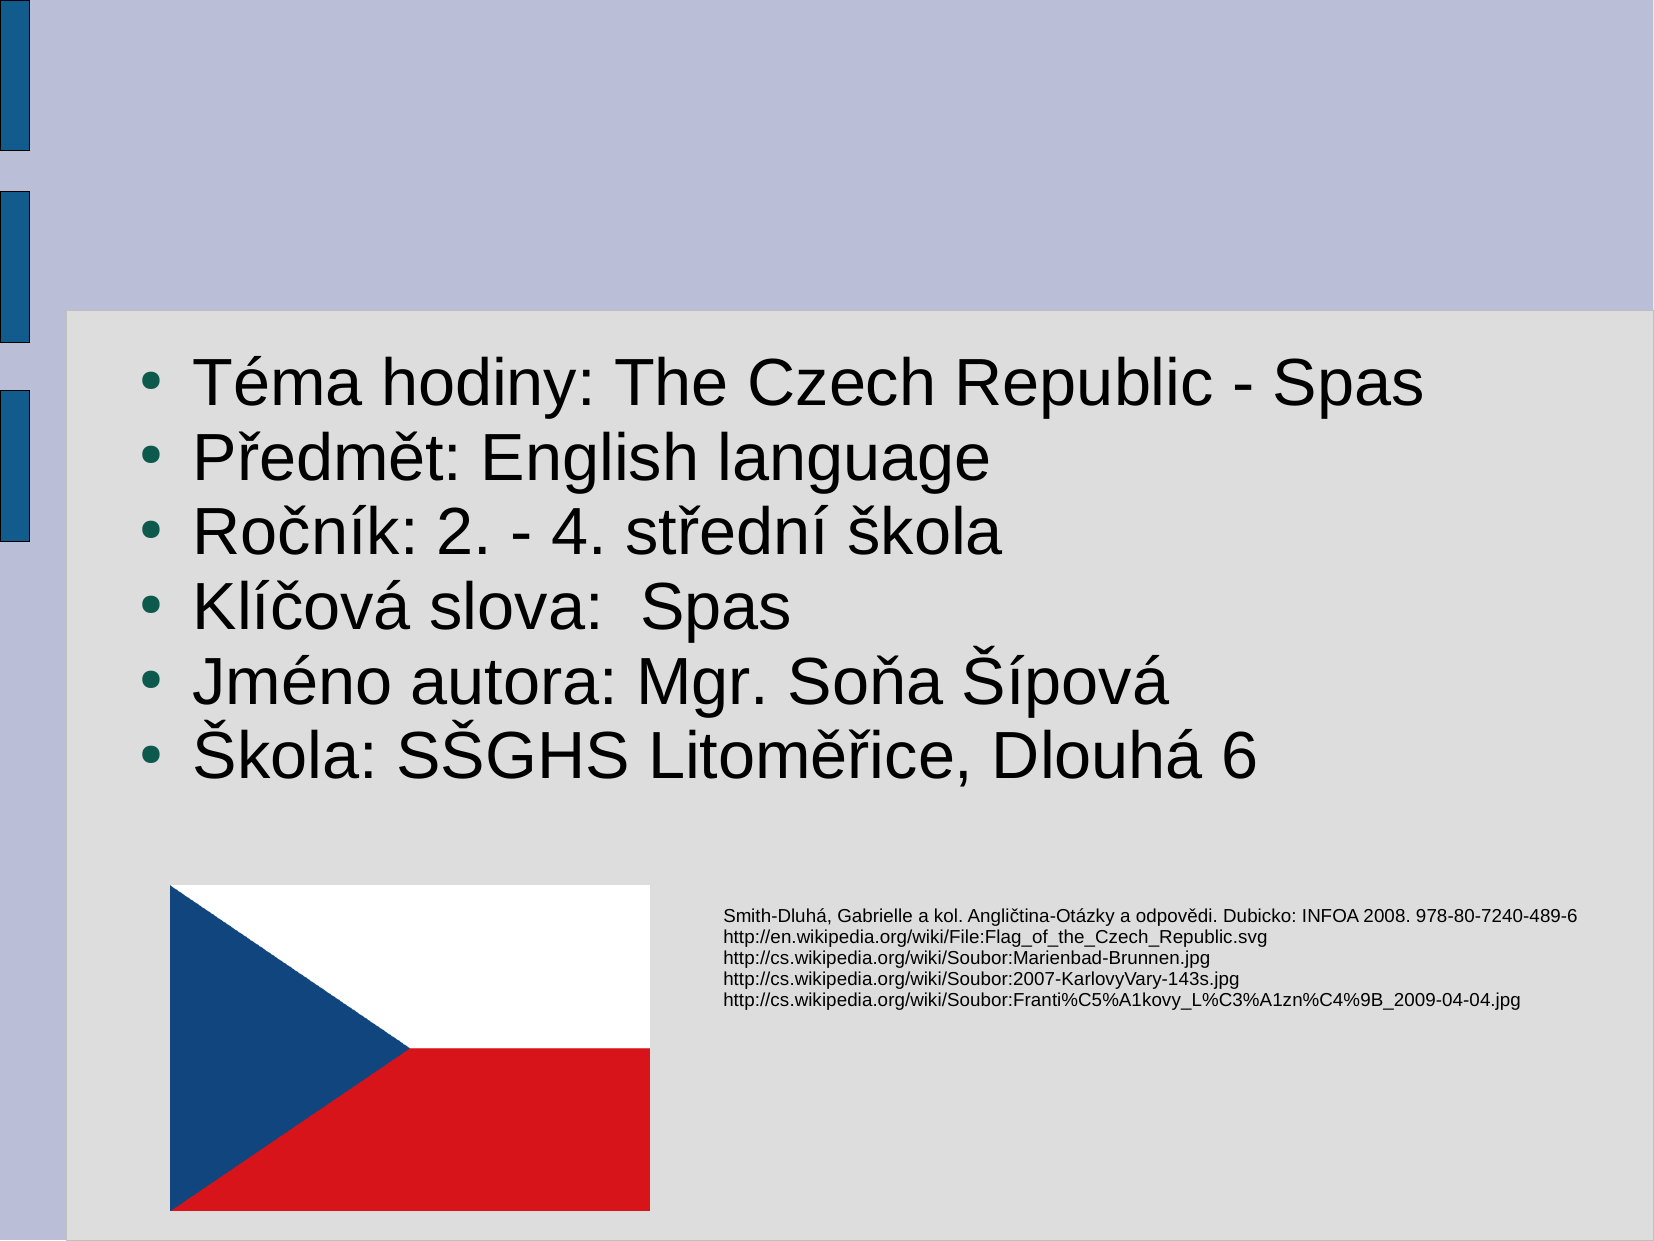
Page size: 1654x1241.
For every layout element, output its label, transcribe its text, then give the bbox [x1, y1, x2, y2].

text_box Smith-Dluhá, Gabrielle a kol. Angličtina-Otázky a odpovědi. Dubicko: INFOA 2008. 978-80-7240-489-6 http://en.wikipedia.org/wiki/File:Flag_of_the_Czech_Republic.svg http://cs.wikipedia.org/wiki/Soubor:Marienbad-Brunnen.jpg http://cs.wikipedia.org/wiki/Soubor:2007-KarlovyVary-143s.jpg http://cs.wikipedia.org/wiki/Soubor:Franti%C5%A1kovy_L%C3%A1zn%C4%9B_2009-04-04.jpg [708, 856, 1614, 1121]
list Téma hodiny: The Czech Republic - Spas Předmět: English language Ročník: 2. - 4. střední škola Klíčová slova: Spas Jméno autora: Mgr. Soňa Šípová Škola: SŠGHS Litoměřice, Dlouhá 6 [121, 344, 1534, 1127]
picture [170, 885, 650, 1211]
